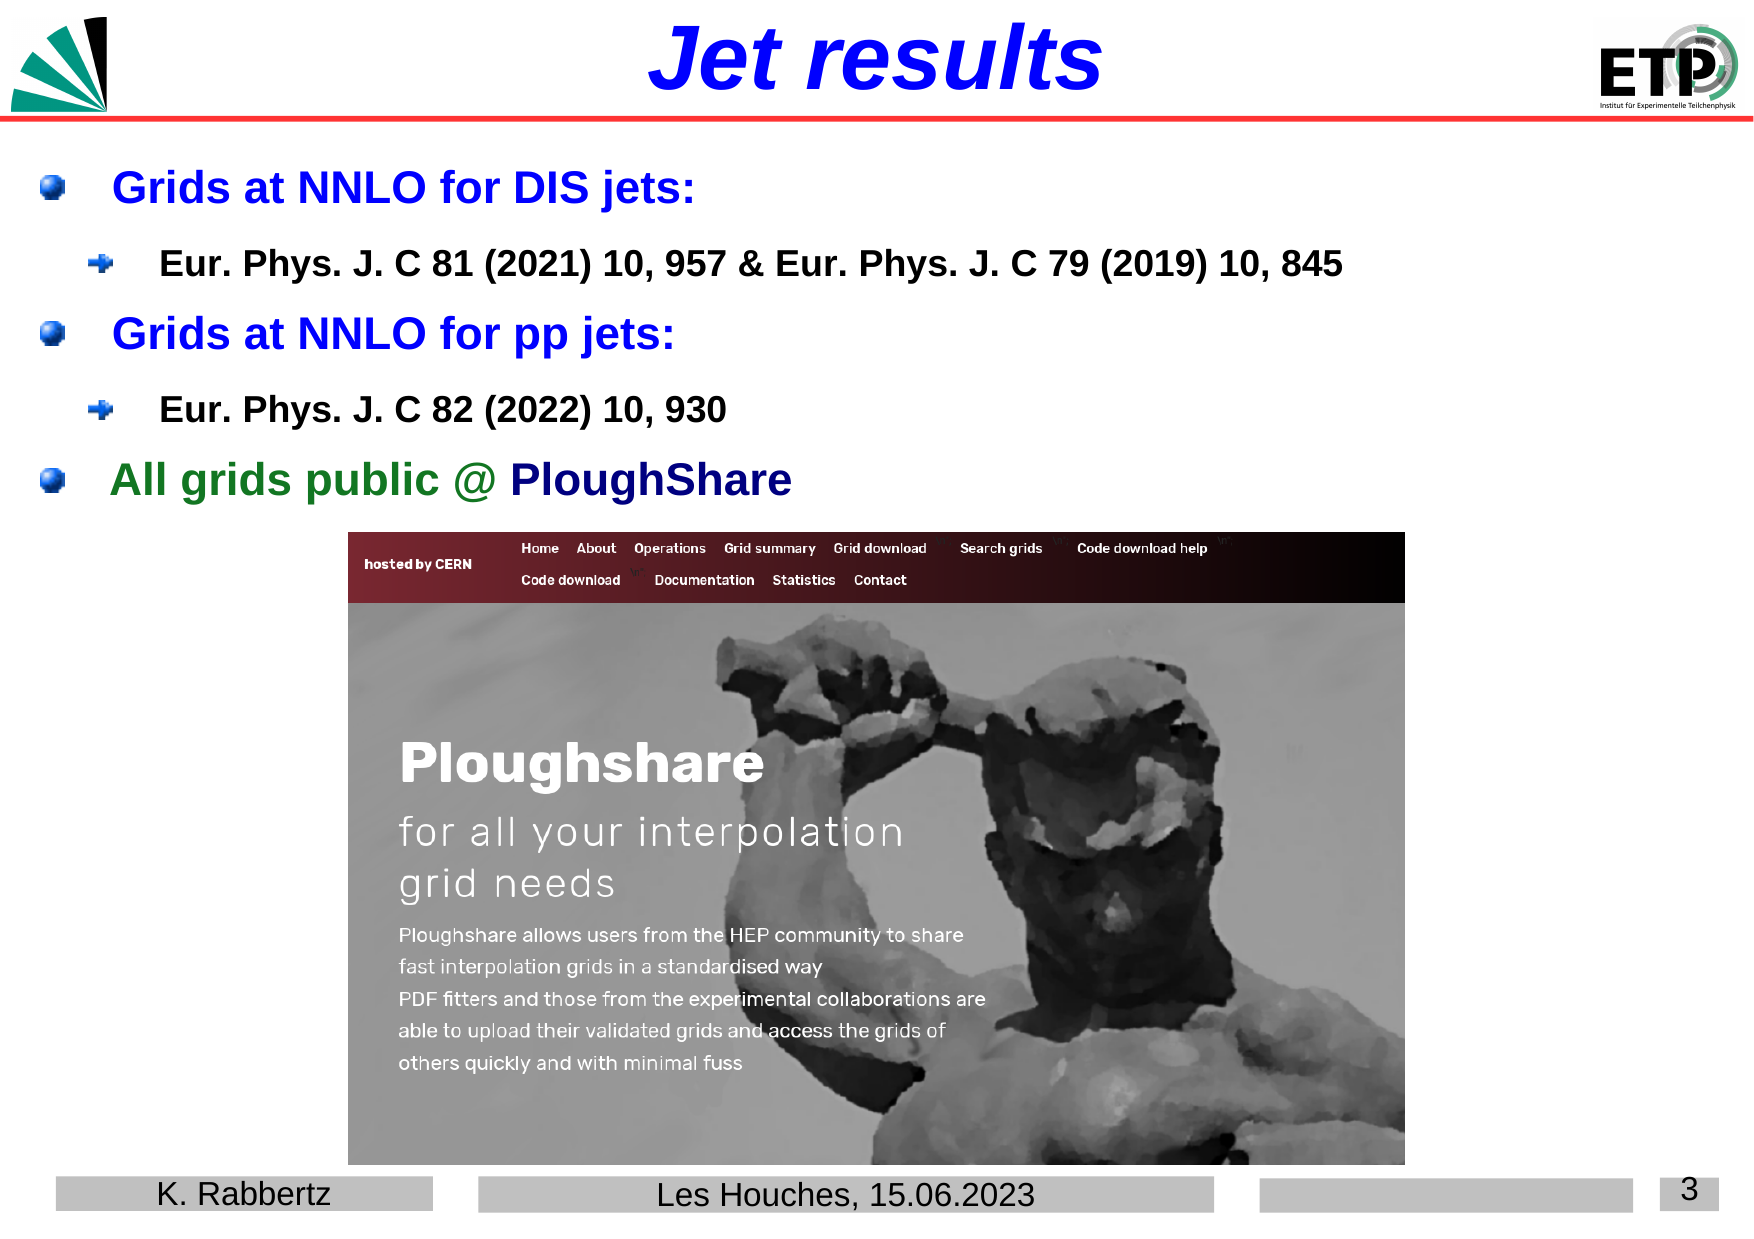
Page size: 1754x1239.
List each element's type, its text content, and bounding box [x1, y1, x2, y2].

picture [348, 532, 1405, 1165]
picture [1630, 17, 1745, 112]
picture [11, 17, 107, 113]
title Jet results [124, 0, 1630, 116]
list Grids at NNLO for DIS jets: Eur. Phys. J. C 81 (2021) 10, 957 & Eur. Phys. J. C 79 (2019) 10, 845 Grids at NNLO for pp jets: Eur. Phys. J. C 82 (2022) 10, 930 [29, 161, 1673, 1144]
